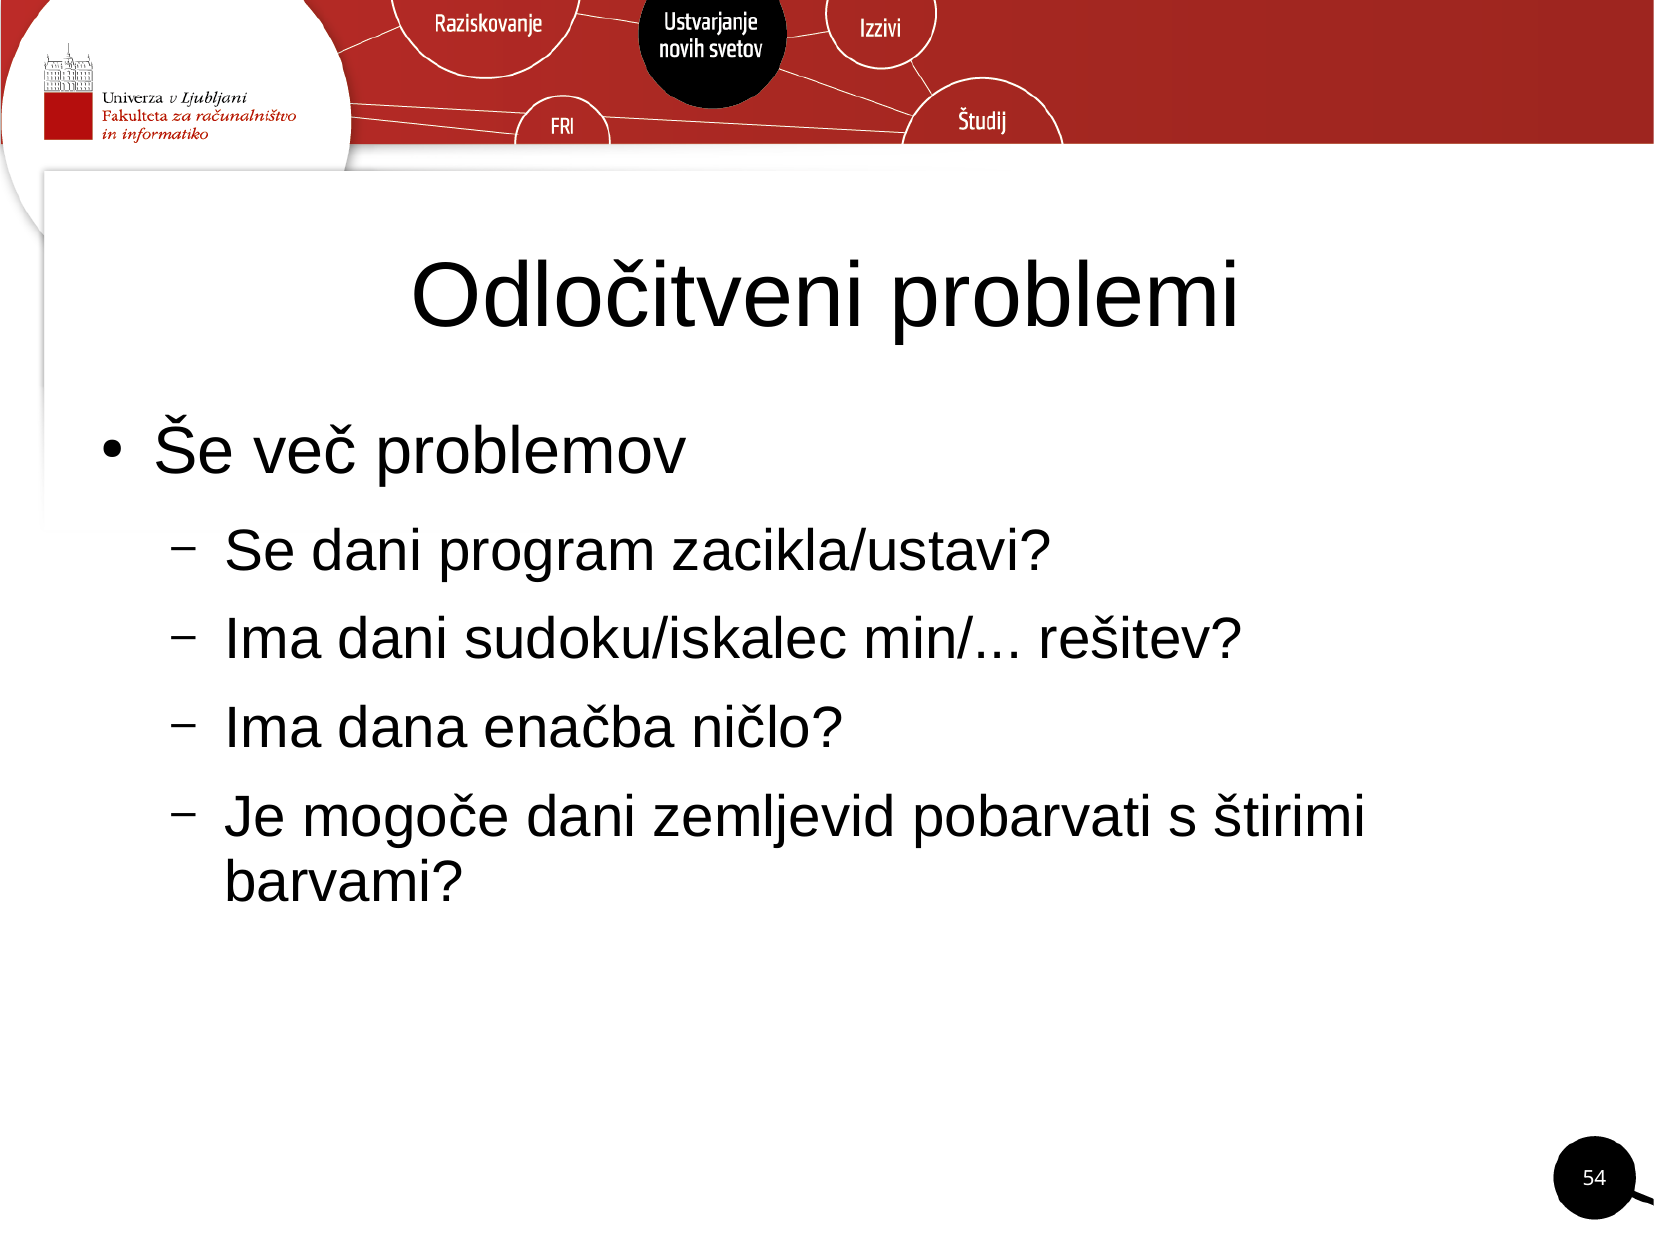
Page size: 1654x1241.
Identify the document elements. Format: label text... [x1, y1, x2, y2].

title Odločitveni problemi [82, 191, 1571, 399]
list Še več problemov Se dani program zacikla/ustavi? Ima dani sudoku/iskalec min/... rešitev? Ima dana enačba ničlo? Je mogoče dani zemljevid pobarvati s štirimi barvami? [82, 413, 1538, 1010]
picture [0, 0, 1654, 1241]
text_box <številka> [1553, 1145, 1636, 1212]
